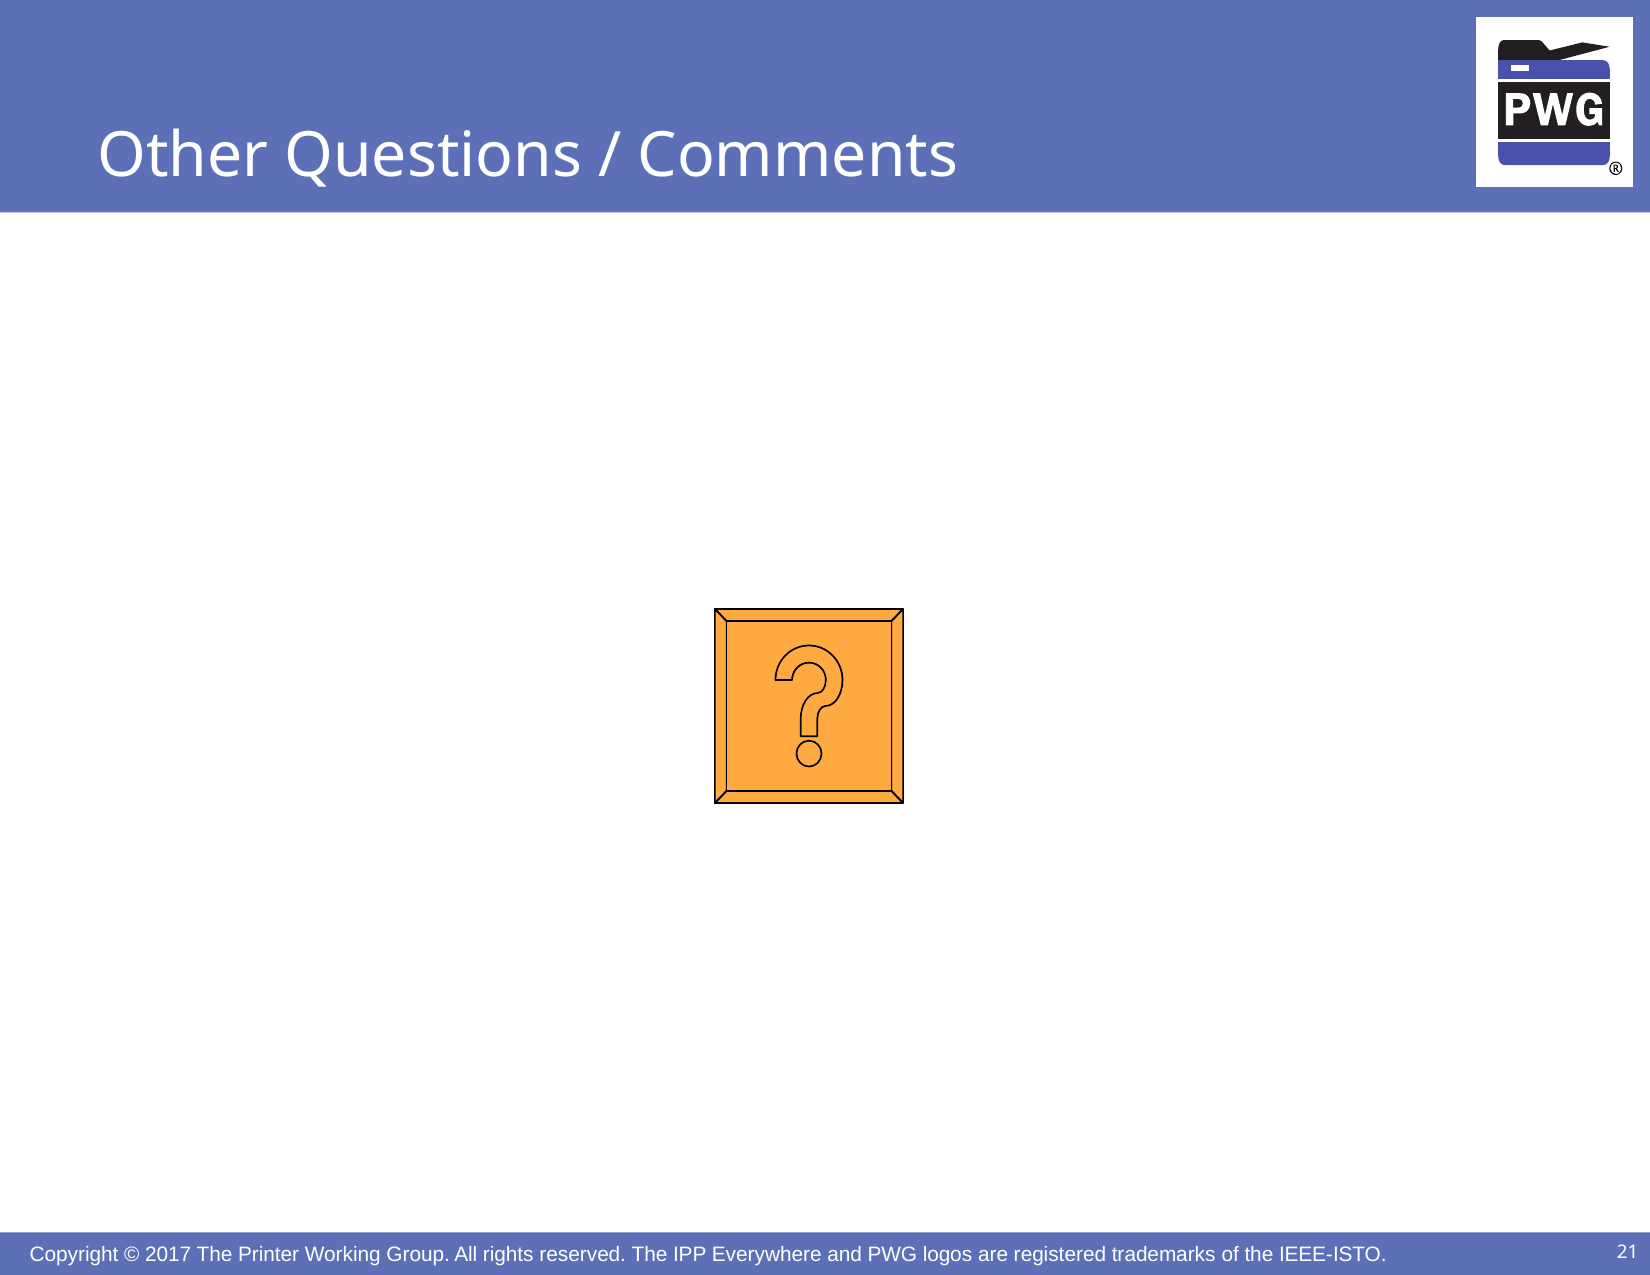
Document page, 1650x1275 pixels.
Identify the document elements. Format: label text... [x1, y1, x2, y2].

text_box [714, 609, 904, 803]
title Other Questions / Comments [82, 8, 1449, 198]
